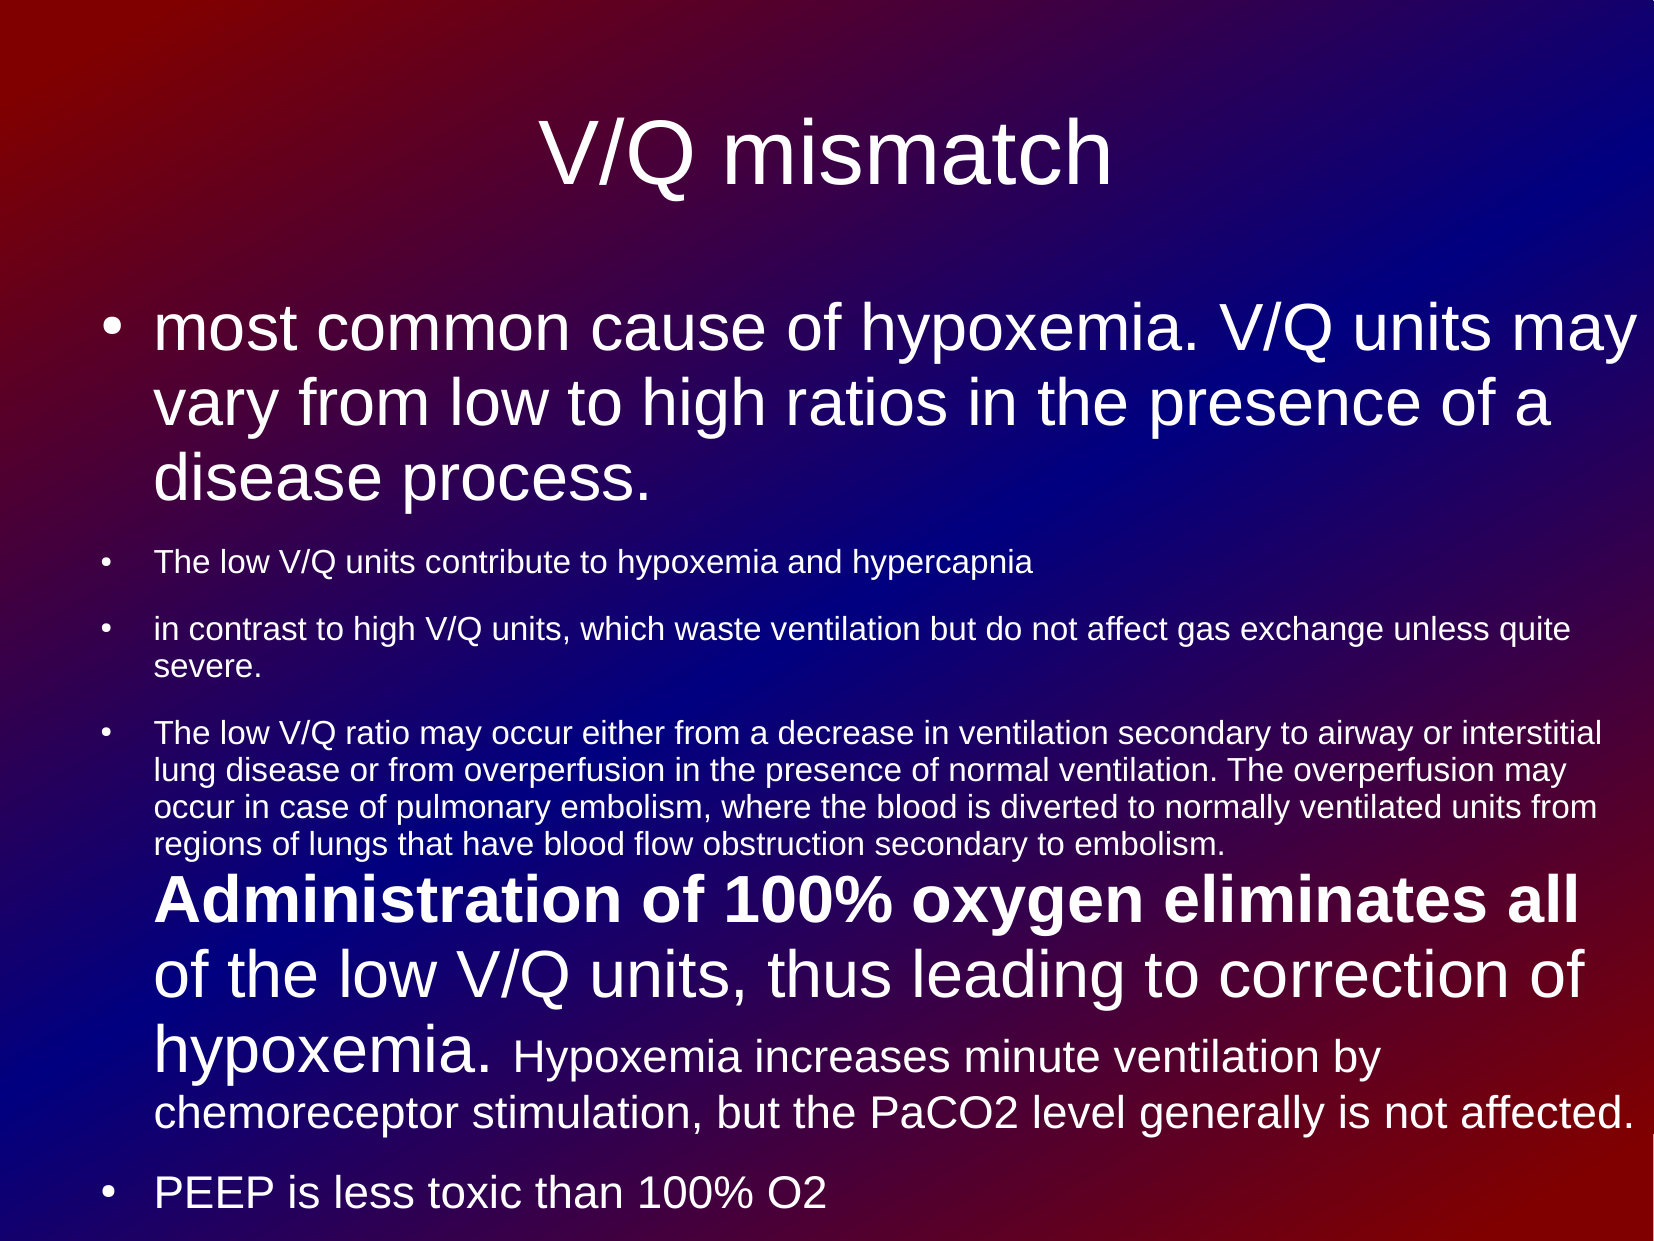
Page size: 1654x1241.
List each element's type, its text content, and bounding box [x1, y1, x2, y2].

list most common cause of hypoxemia. V/Q units may vary from low to high ratios in the presence of a disease process. The low V/Q units contribute to hypoxemia and hypercapnia in contrast to high V/Q units, which waste ventilation but do not affect gas exchange unless quite severe. The low V/Q ratio may occur either from a decrease in ventilation secondary to airway or interstitial lung disease or from overperfusion in the presence of normal ventilation. The overperfusion may occur in case of pulmonary embolism, where the blood is diverted to normally ventilated units from regions of lungs that have blood flow obstruction secondary to embolism. Administration of 100% oxygen eliminates all of the low V/Q units, thus leading to correction of hypoxemia. Hypoxemia increases minute ventilation by chemoreceptor stimulation, but the PaCO2 level generally is not affected. PEEP is less toxic than 100% O2 [82, 290, 1654, 1220]
title V/Q mismatch [82, 56, 1571, 250]
